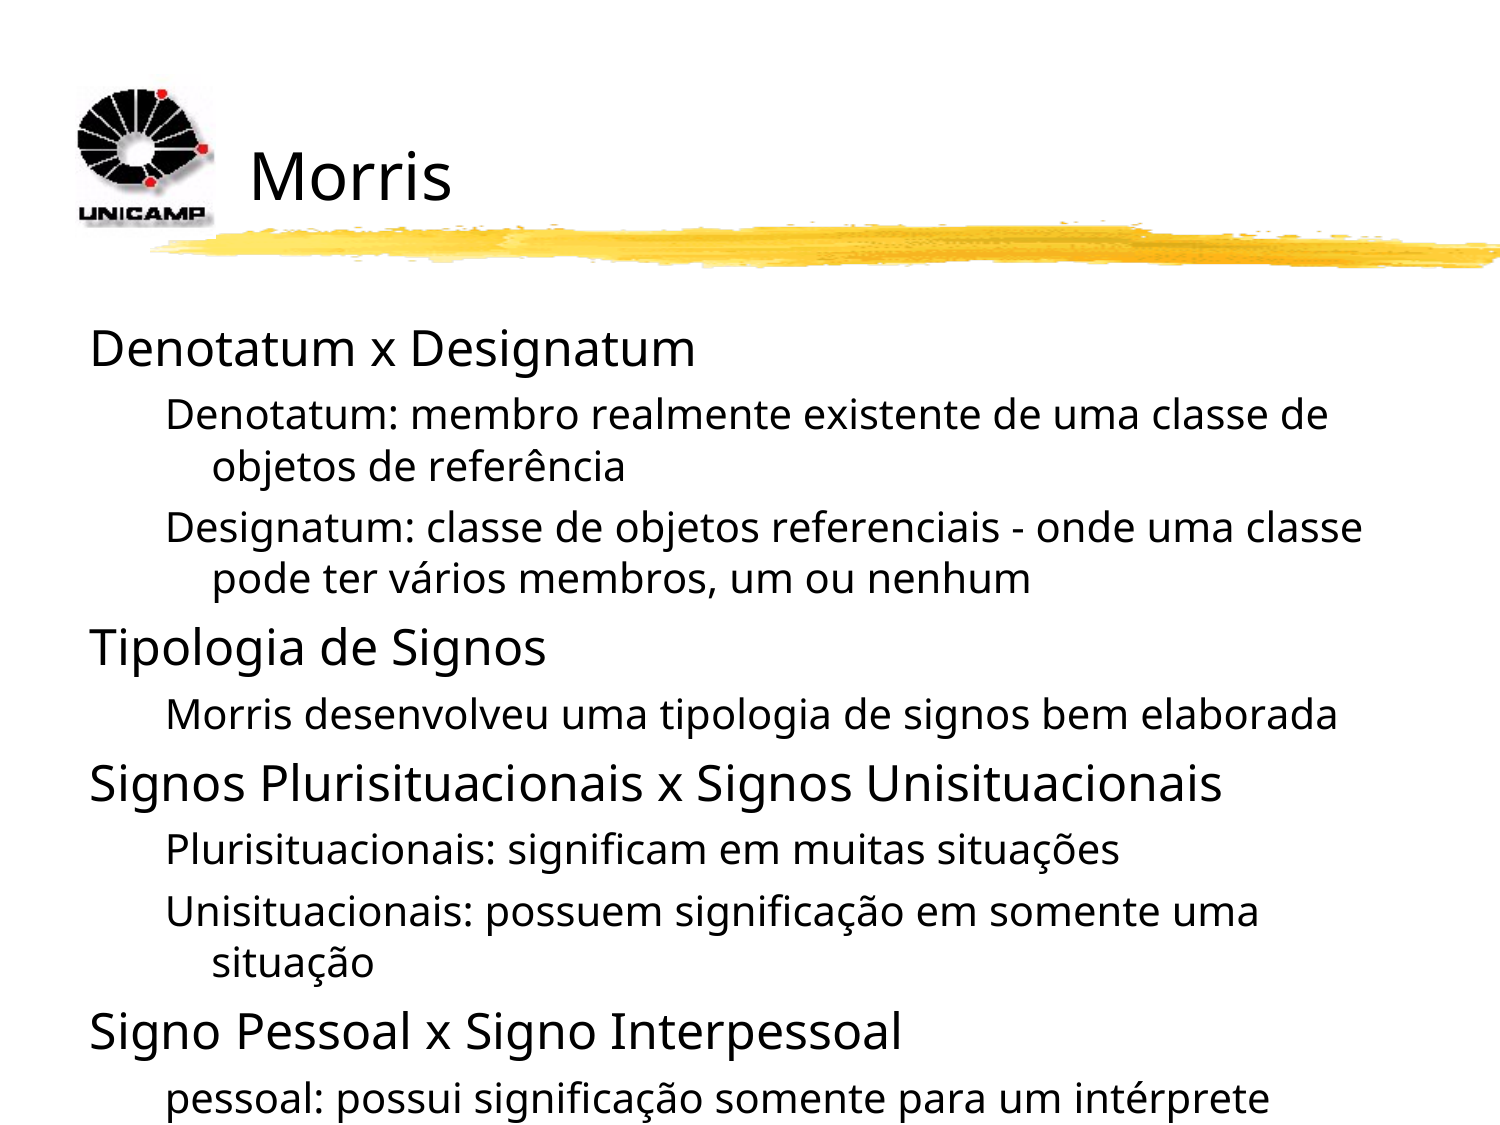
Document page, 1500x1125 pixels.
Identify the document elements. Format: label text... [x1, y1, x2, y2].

picture [75, 74, 1500, 279]
title Morris [233, 37, 1434, 225]
list Denotatum x Designatum Denotatum: membro realmente existente de uma classe de objetos de referência Designatum: classe de objetos referenciais - onde uma classe pode ter vários membros, um ou nenhum Tipologia de Signos Morris desenvolveu uma tipologia de signos bem elaborada Signos Plurisituacionais x Signos Unisituacionais Plurisituacionais: significam em muitas situações Unisituacionais: possuem significação em somente uma situação Signo Pessoal x Signo Interpessoal pessoal: possui significação somente para um intérprete interpessoal: possui mesma significação para vários intérpretes [74, 309, 1417, 1101]
